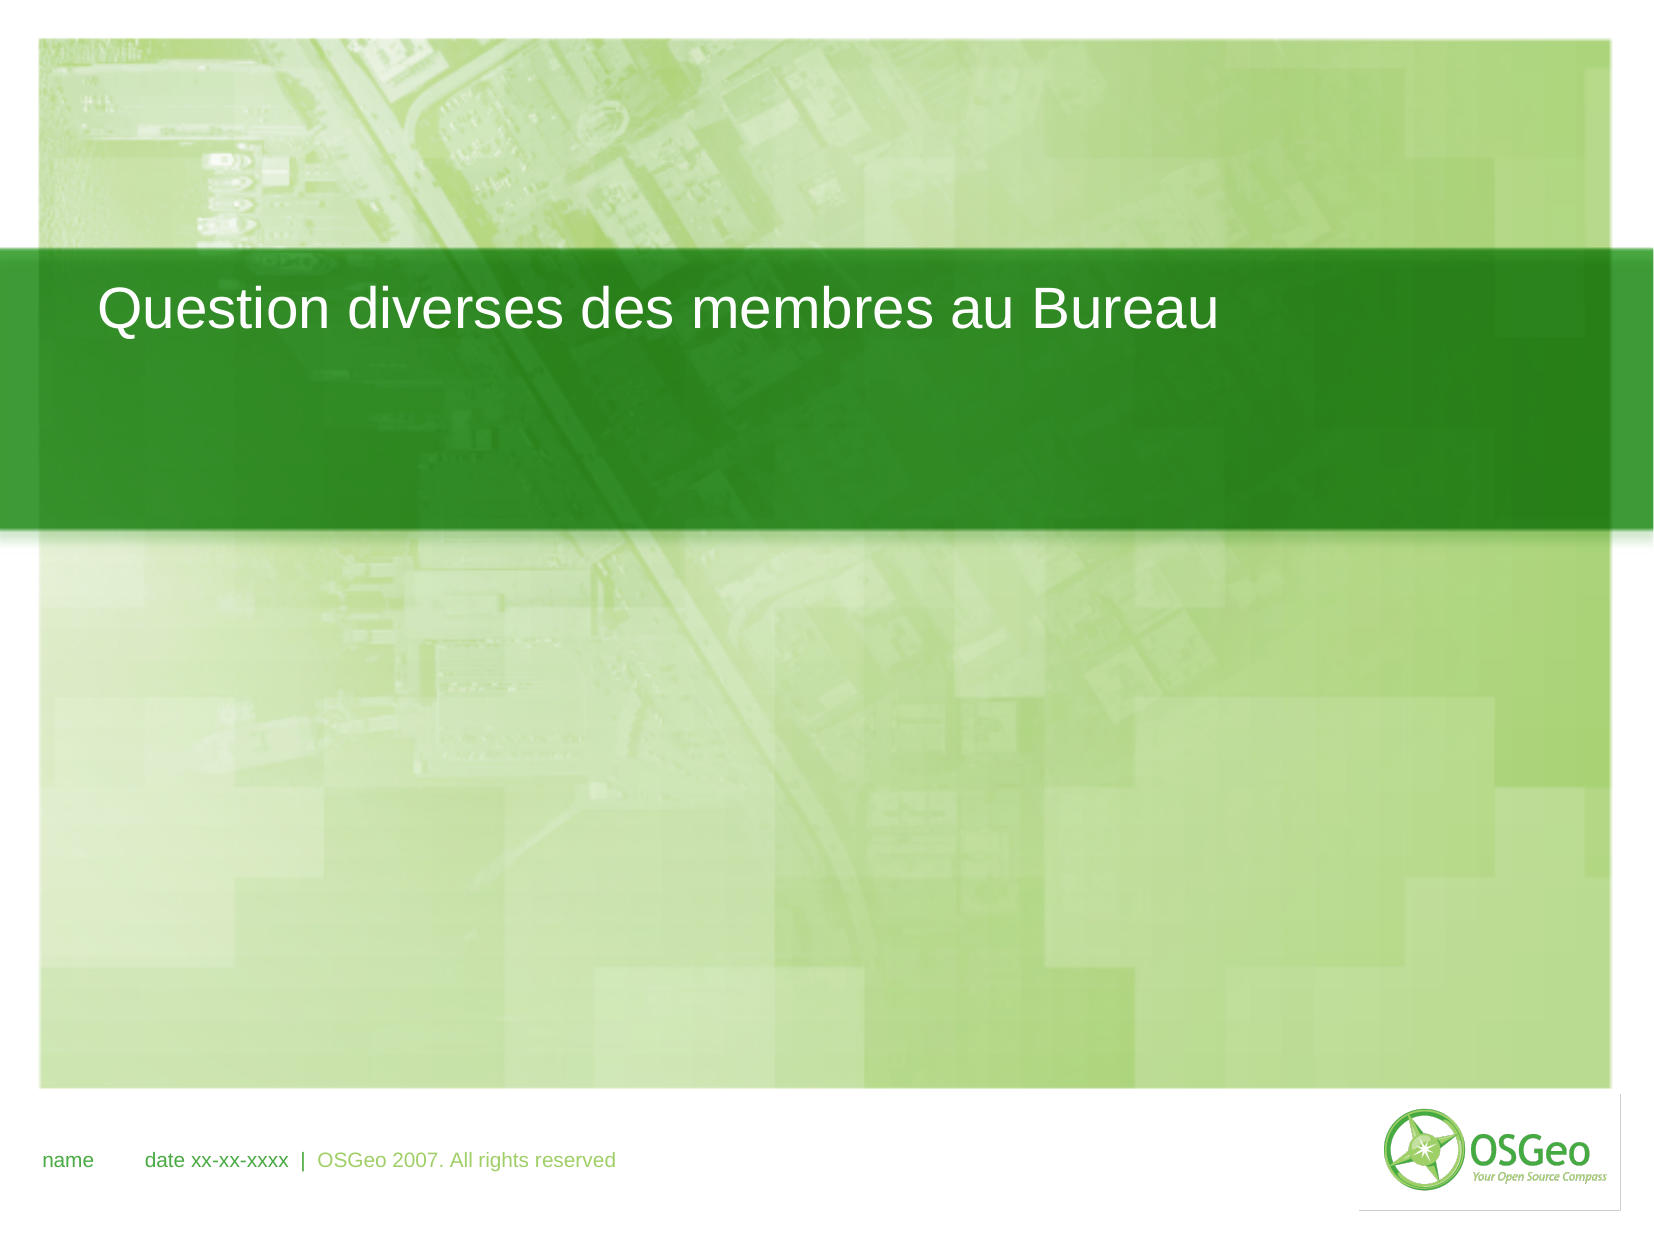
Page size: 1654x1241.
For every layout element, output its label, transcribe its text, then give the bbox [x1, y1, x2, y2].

text_box Question diverses des membres au Bureau [82, 268, 1530, 476]
picture [0, 1, 1654, 1241]
